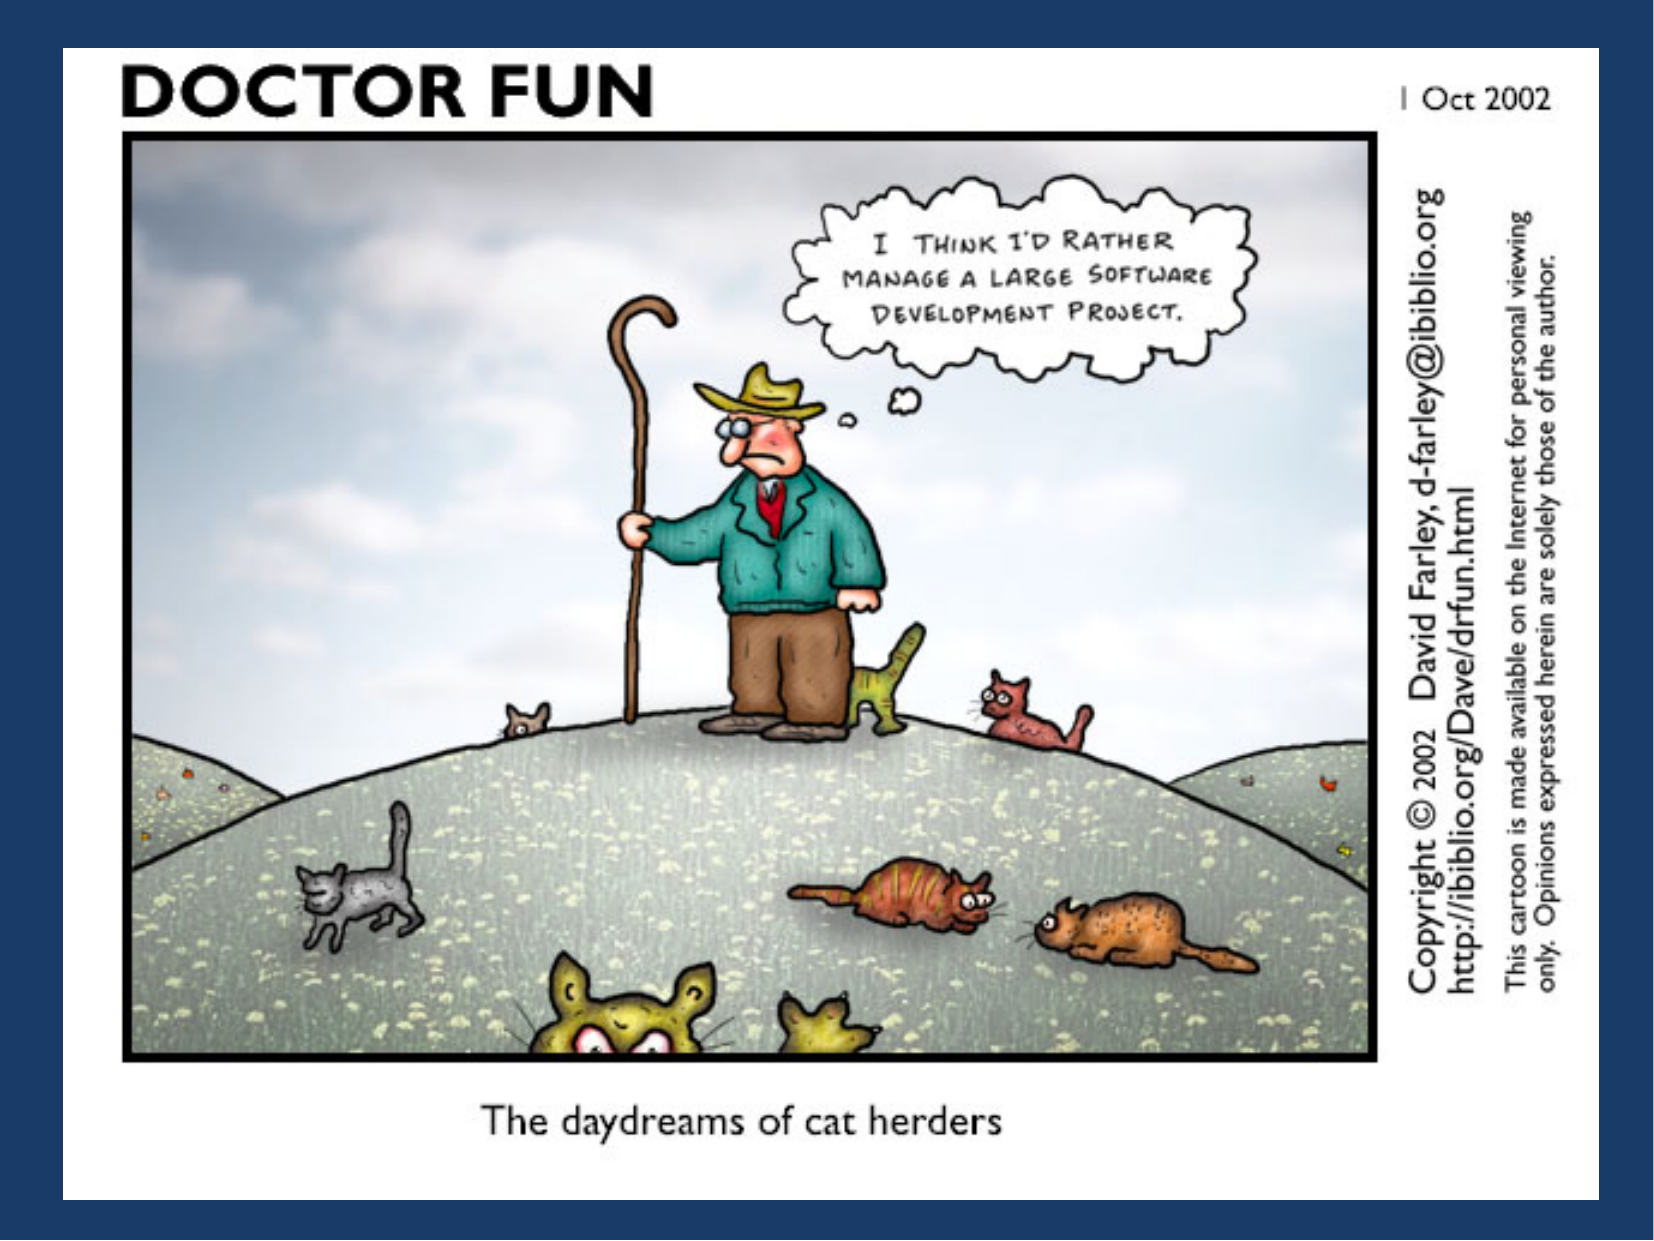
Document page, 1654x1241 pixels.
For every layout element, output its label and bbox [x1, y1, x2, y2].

picture [63, 48, 1599, 1200]
